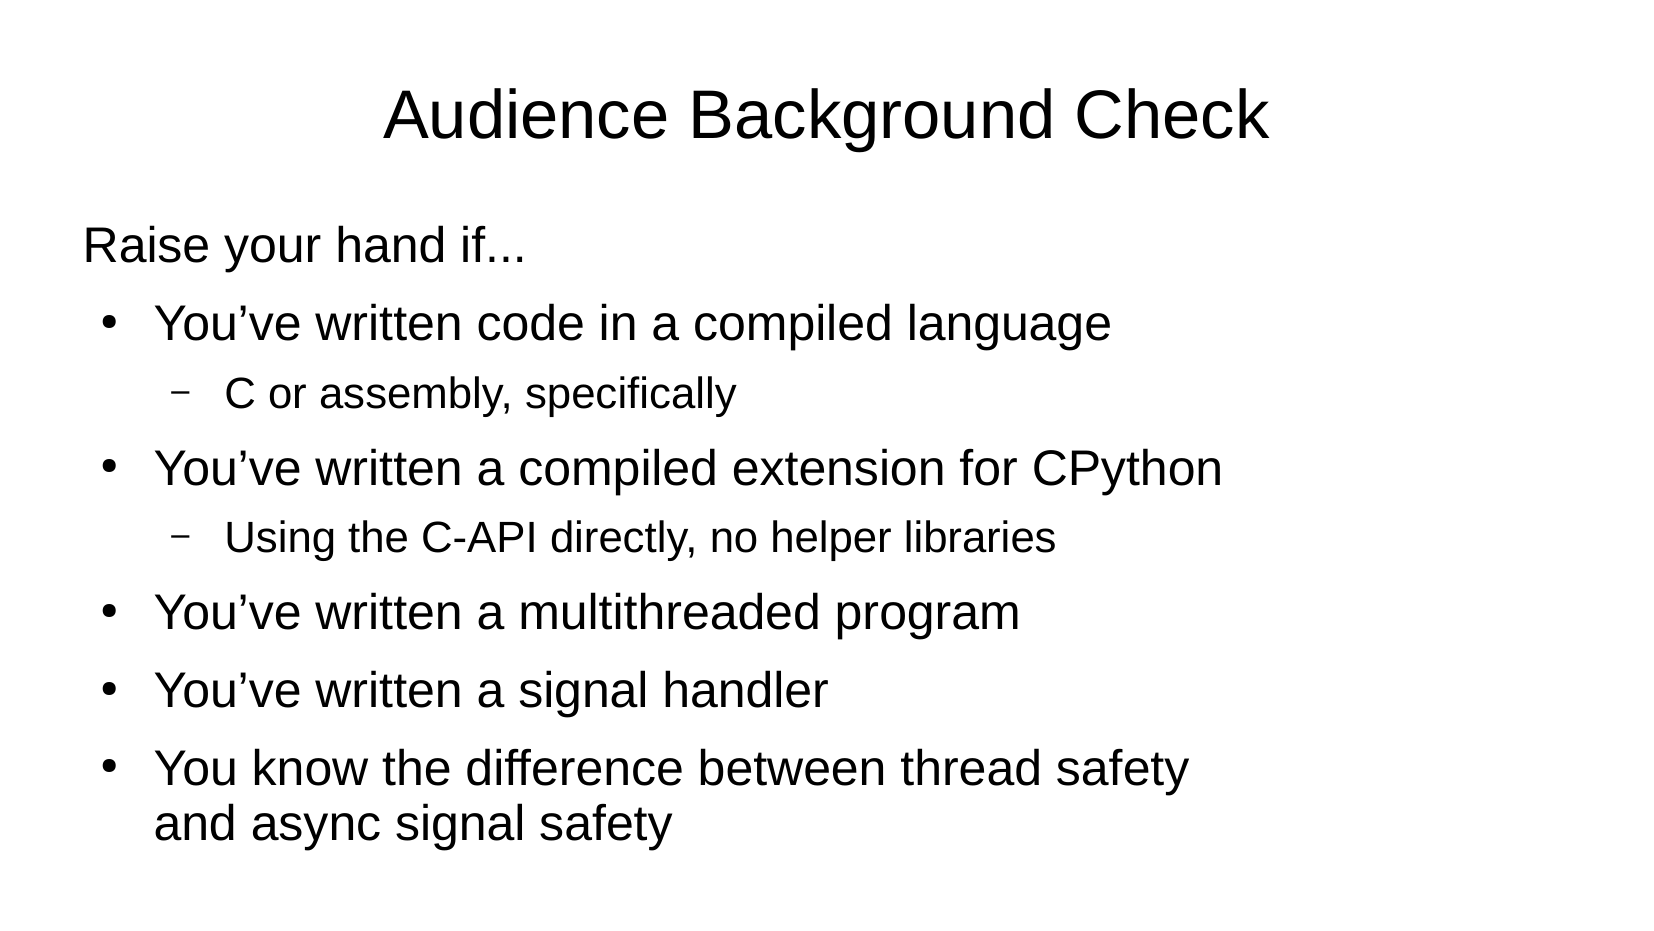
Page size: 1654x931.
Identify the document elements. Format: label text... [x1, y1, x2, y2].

list Raise your hand if... You’ve written code in a compiled language C or assembly, specifically You’ve written a compiled extension for CPython Using the C-API directly, no helper libraries You’ve written a multithreaded program You’ve written a signal handler You know the difference between thread safety and async signal safety [82, 217, 1576, 900]
title Audience Background Check [82, 37, 1571, 193]
